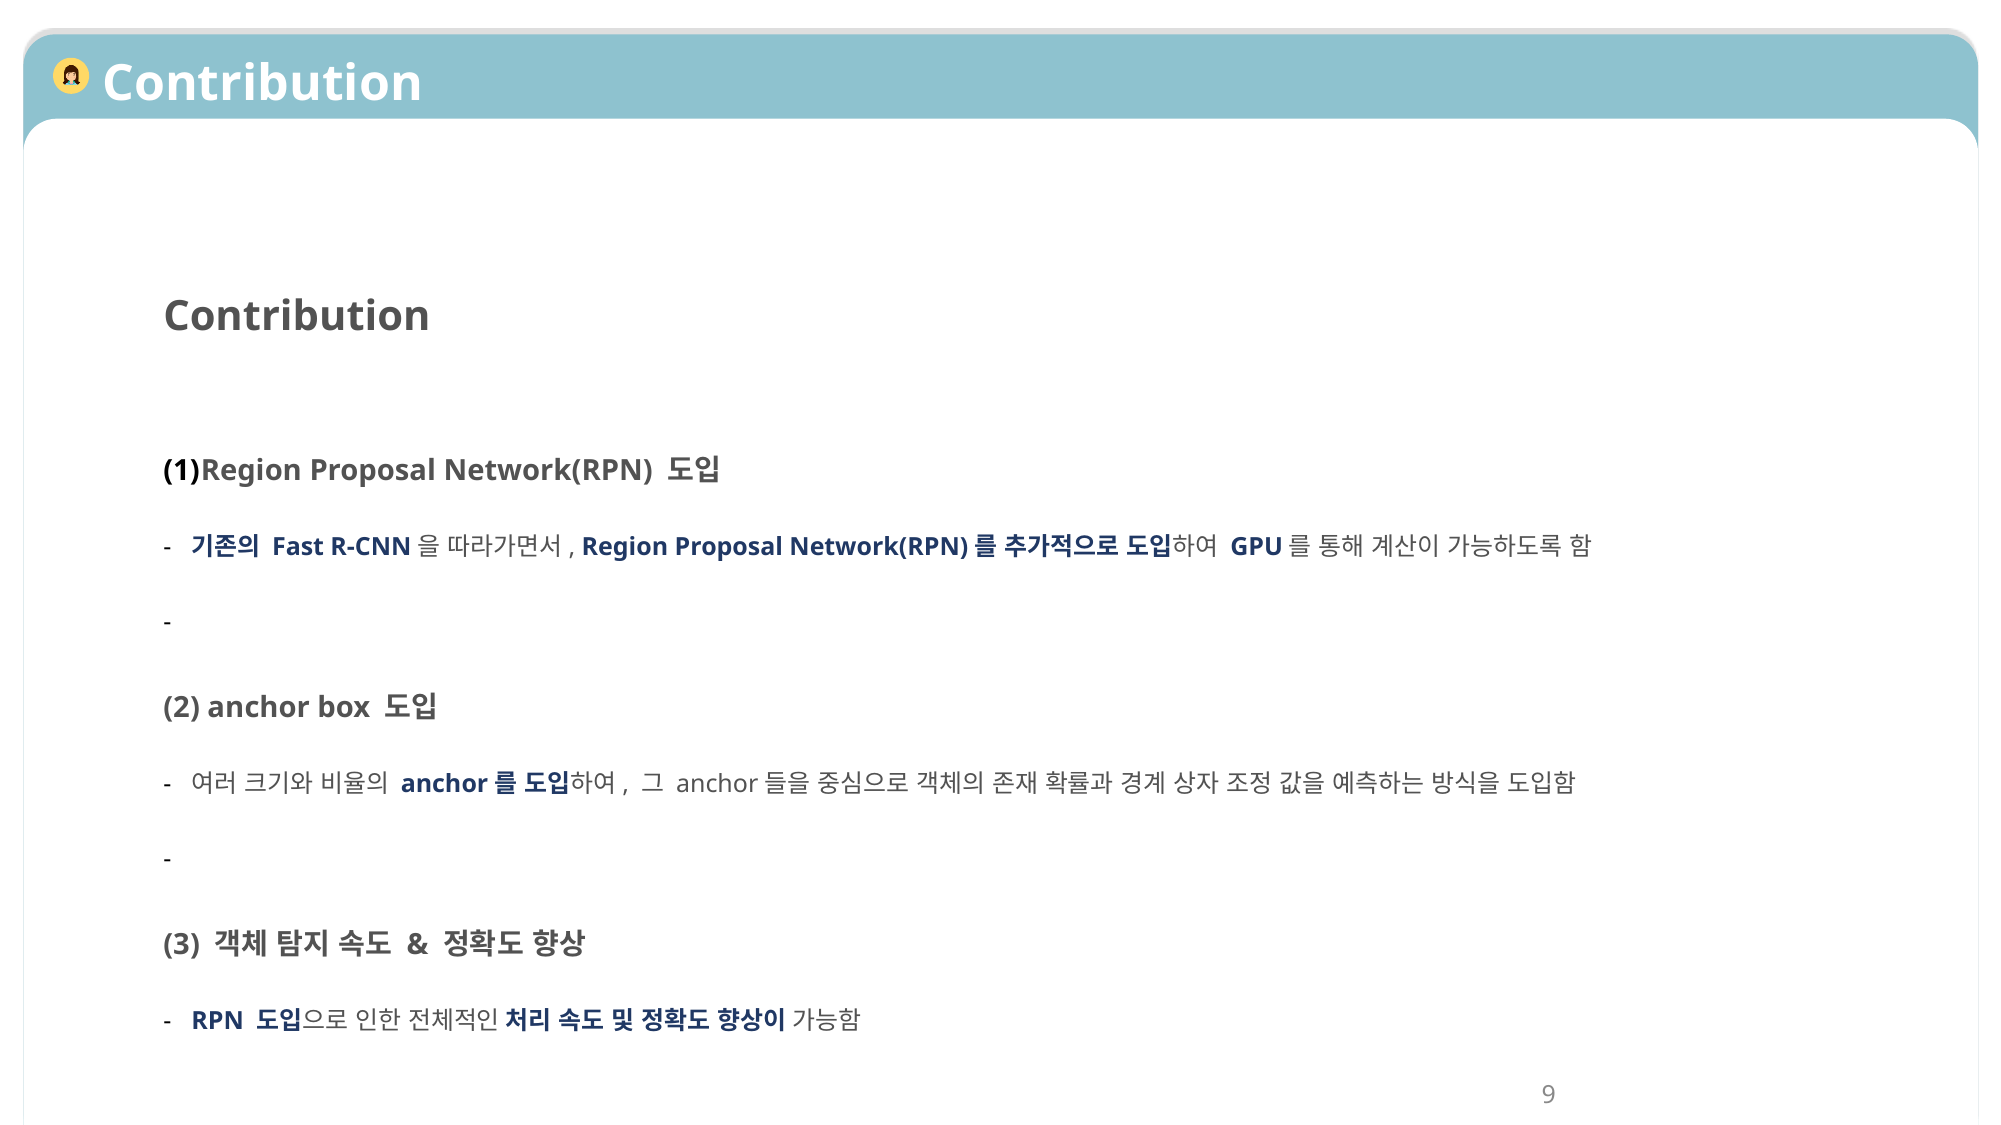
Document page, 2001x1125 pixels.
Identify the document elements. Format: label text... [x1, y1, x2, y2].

text_box Contribution Region Proposal Network(RPN) 도입 기존의 Fast R-CNN을 따라가면서, Region Proposal Network(RPN)를 추가적으로 도입하여 GPU를 통해 계산이 가능하도록 함 (2) anchor box 도입 여러 크기와 비율의 anchor를 도입하여, 그 anchor들을 중심으로 객체의 존재 확률과 경계 상자 조정 값을 예측하는 방식을 도입함 (3) 객체 탐지 속도 & 정확도 향상 RPN 도입으로 인한 전체적인 처리 속도 및 정확도 향상이 가능함 [148, 231, 1729, 1042]
text_box Contribution [87, 42, 1090, 119]
text_box [23, 34, 1979, 1125]
picture [61, 65, 81, 85]
